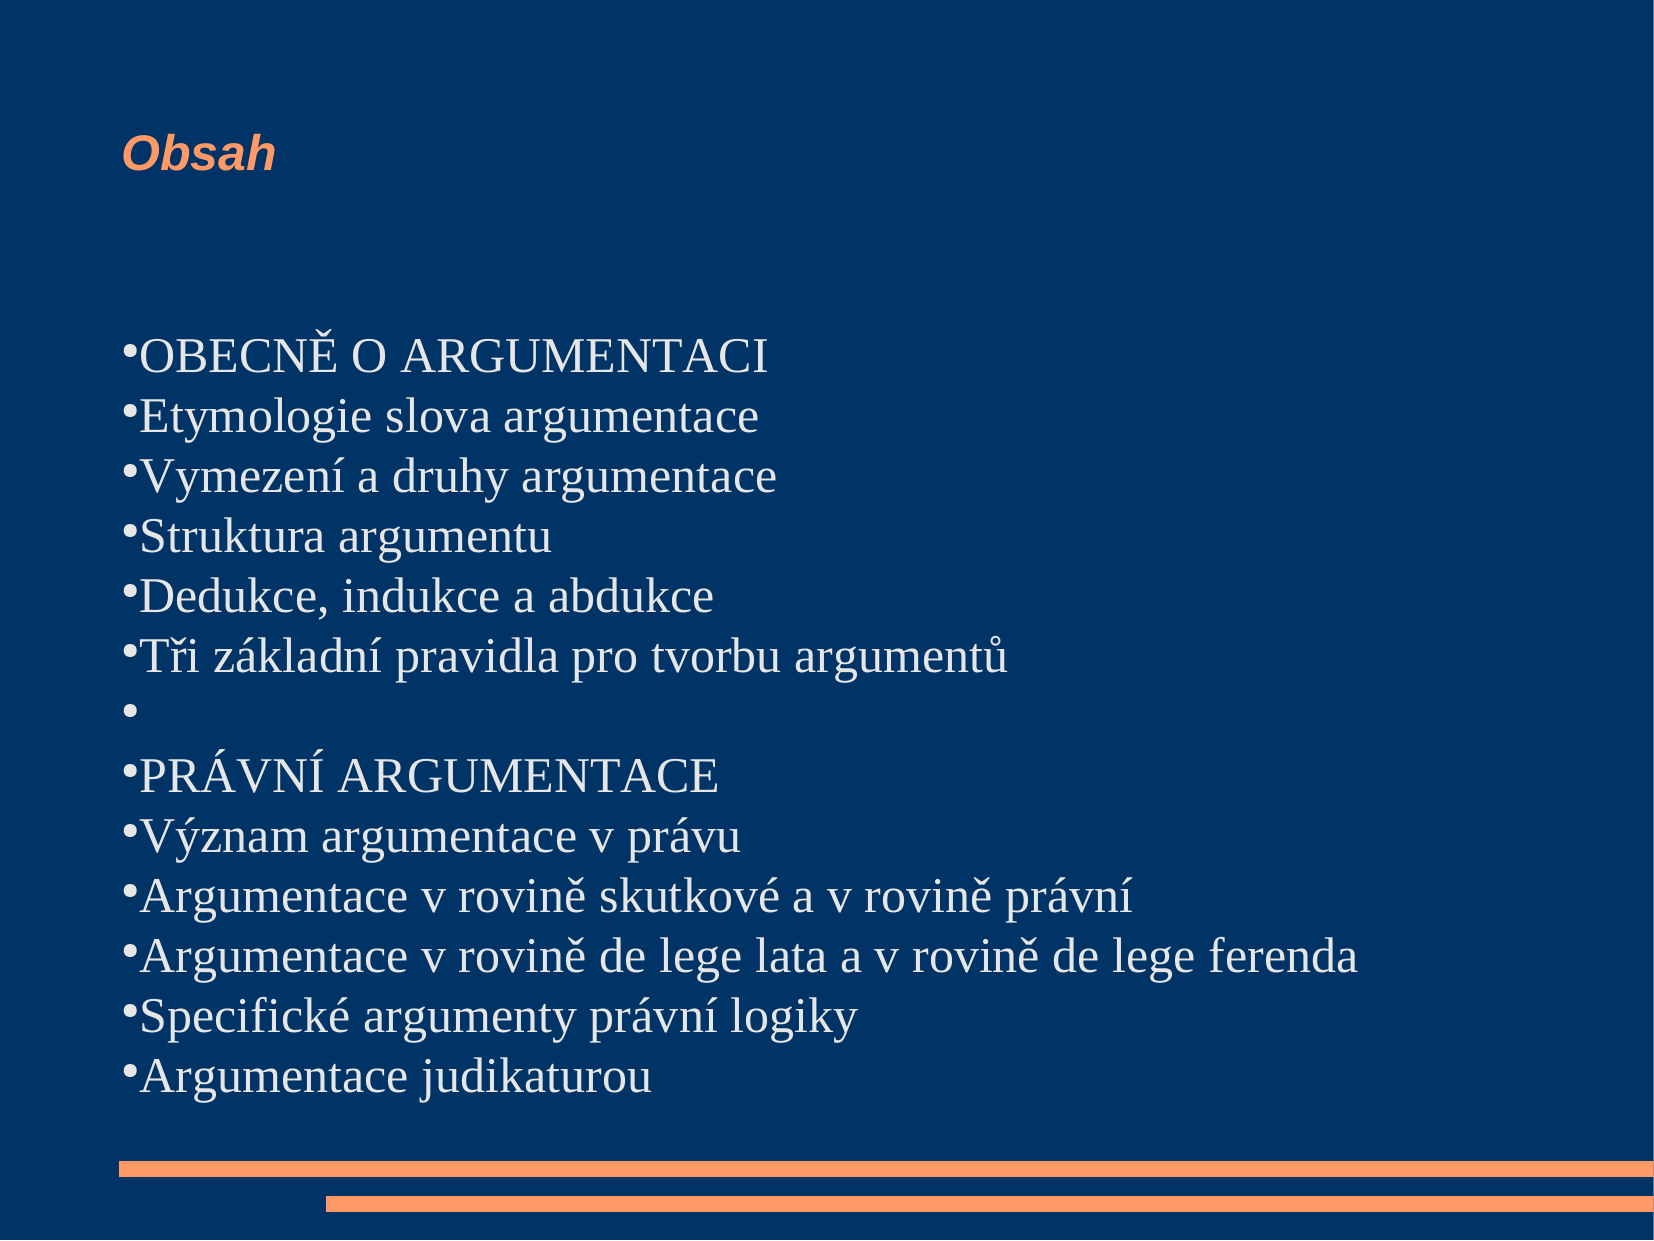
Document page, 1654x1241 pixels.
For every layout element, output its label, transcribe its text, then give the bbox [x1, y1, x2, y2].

title Obsah [121, 46, 1534, 254]
list OBECNĚ O ARGUMENTACI Etymologie slova argumentace Vymezení a druhy argumentace Struktura argumentu Dedukce, indukce a abdukce Tři základní pravidla pro tvorbu argumentů PRÁVNÍ ARGUMENTACE Význam argumentace v právu Argumentace v rovině skutkové a v rovině právní Argumentace v rovině de lege lata a v rovině de lege ferenda Specifické argumenty právní logiky Argumentace judikaturou [121, 322, 1561, 1167]
